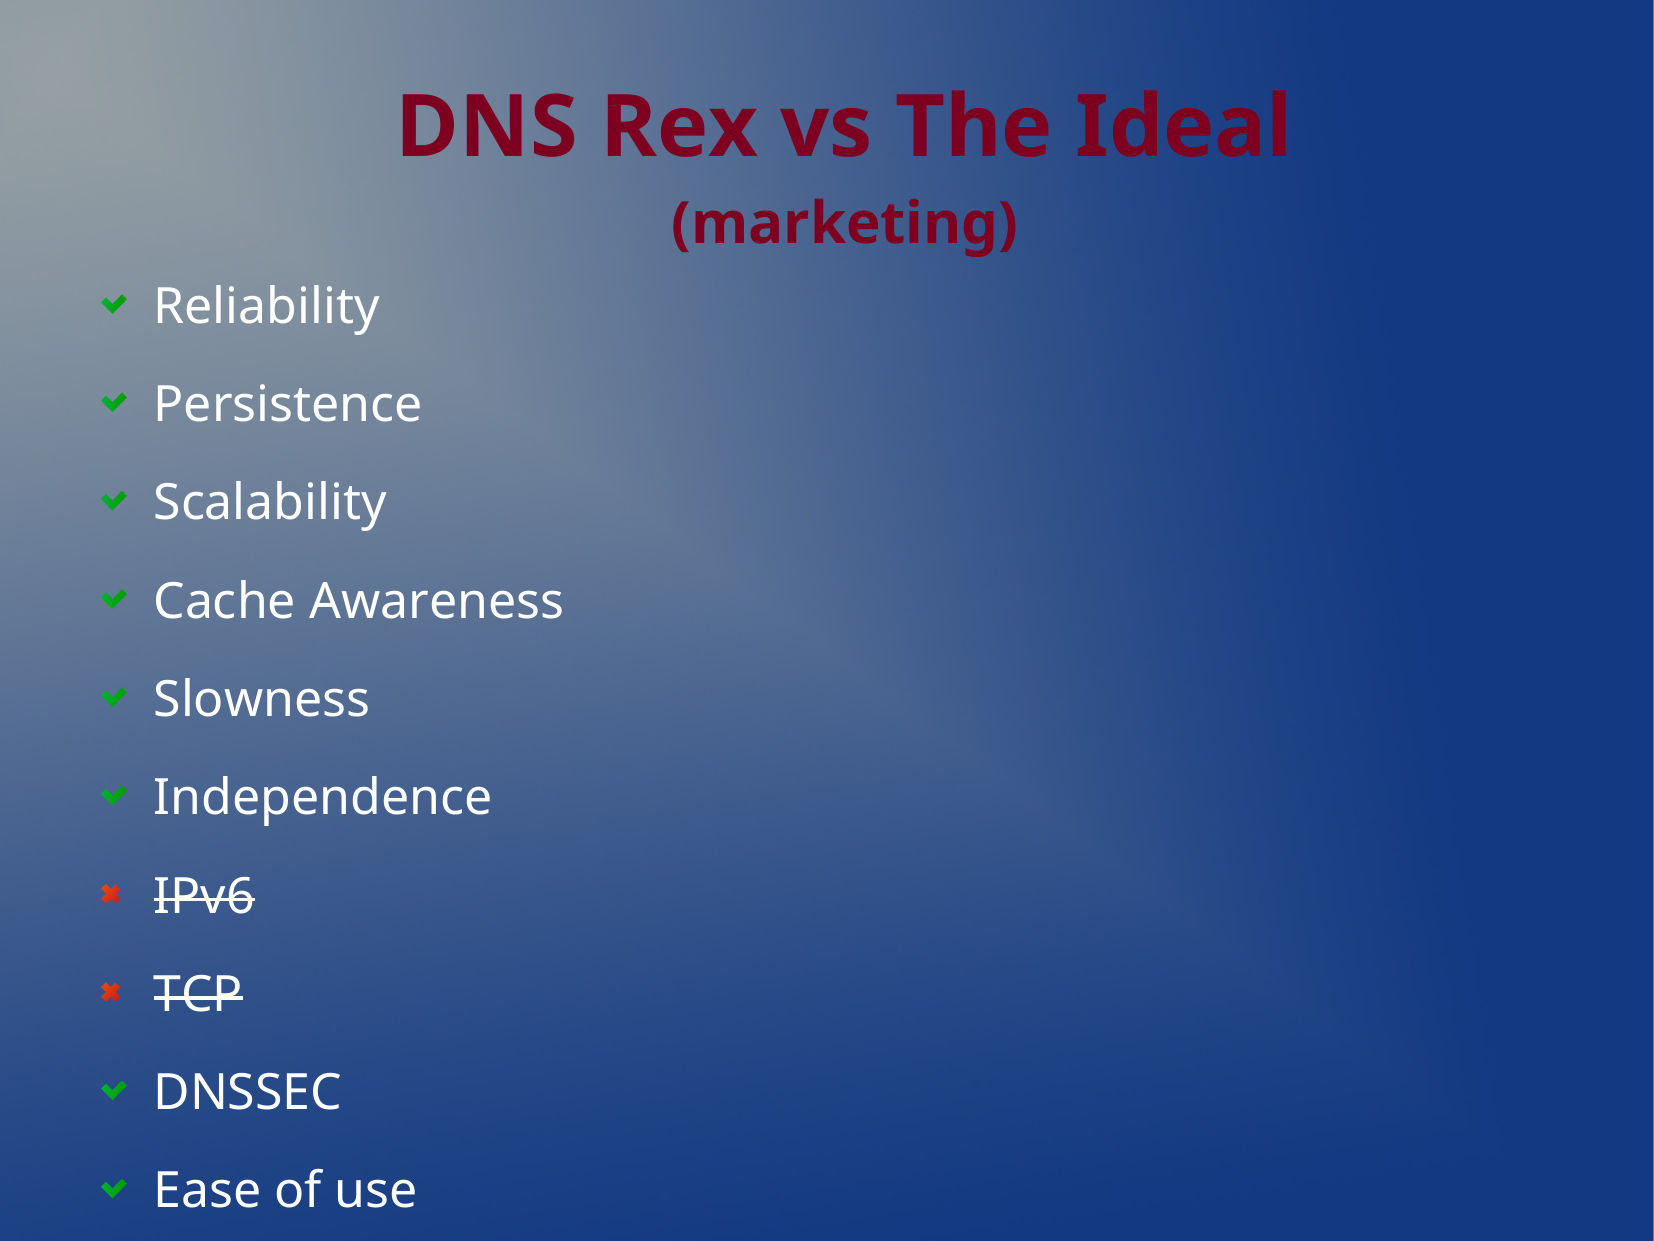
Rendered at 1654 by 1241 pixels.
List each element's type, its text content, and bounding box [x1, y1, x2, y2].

list Reliability Persistence Scalability Cache Awareness Slowness Independence IPv6 TCP DNSSEC Ease of use [82, 270, 1571, 1186]
picture [0, 0, 1654, 1241]
title DNS Rex vs The Ideal (marketing) [285, 75, 1405, 249]
